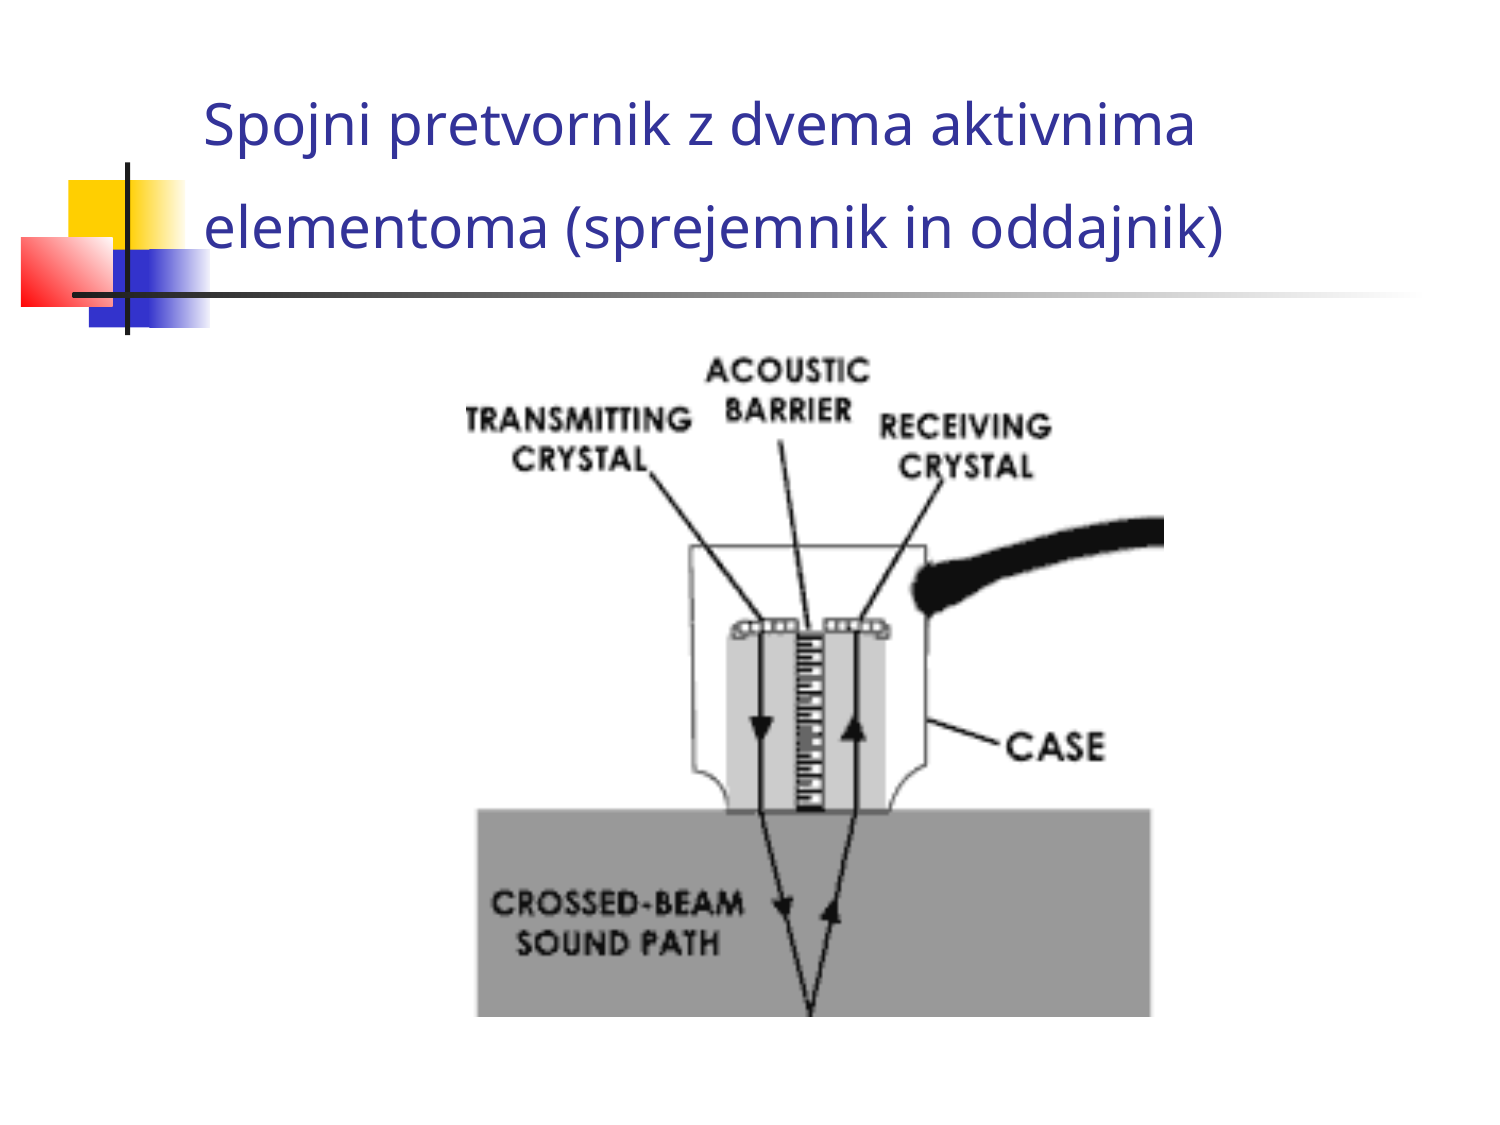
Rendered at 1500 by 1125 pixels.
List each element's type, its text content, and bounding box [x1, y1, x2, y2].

picture [466, 351, 1164, 1017]
title Spojni pretvornik z dvema aktivnima elementoma (sprejemnik in oddajnik) [188, 35, 1468, 276]
